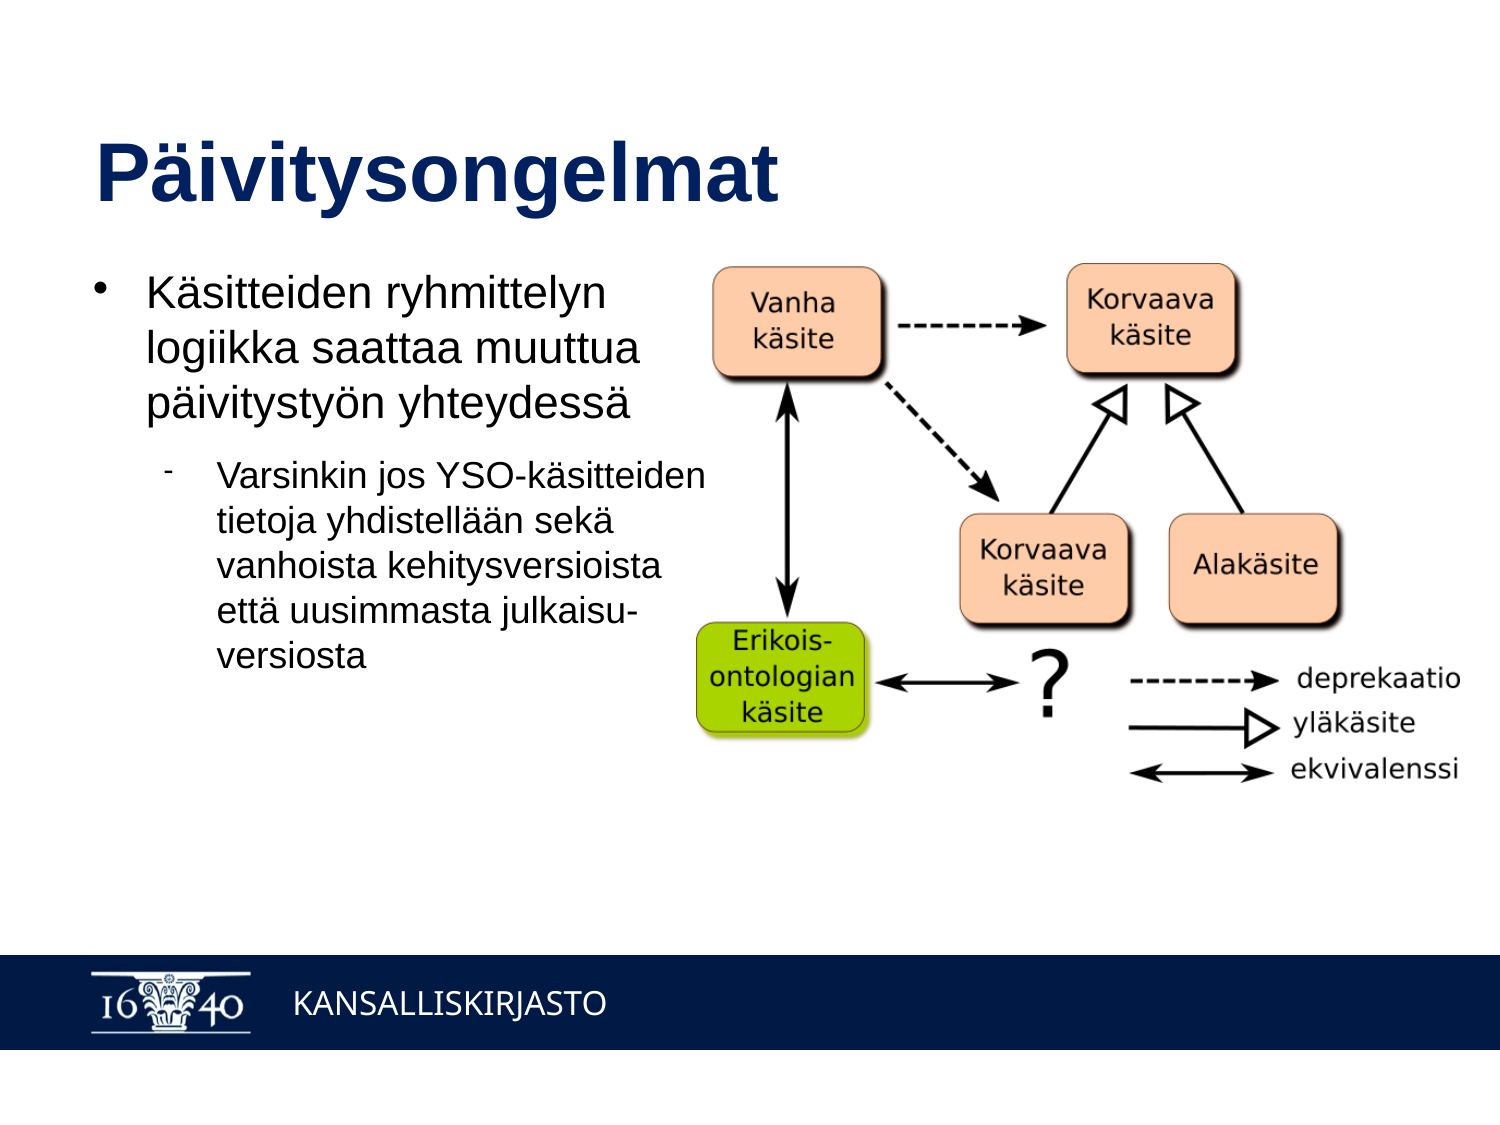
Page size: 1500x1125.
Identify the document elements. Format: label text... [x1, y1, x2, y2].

picture [696, 263, 1460, 783]
text_box Päivitysongelmat [95, 47, 1370, 263]
picture [0, 955, 1500, 1050]
text_box Käsitteiden ryhmittelyn logiikka saattaa muuttua päivitystyön yhteydessä Varsinkin jos YSO-käsitteiden tietoja yhdistellään sekä vanhoista kehitysversioista että uusimmasta julkaisu-versiosta [75, 263, 734, 916]
